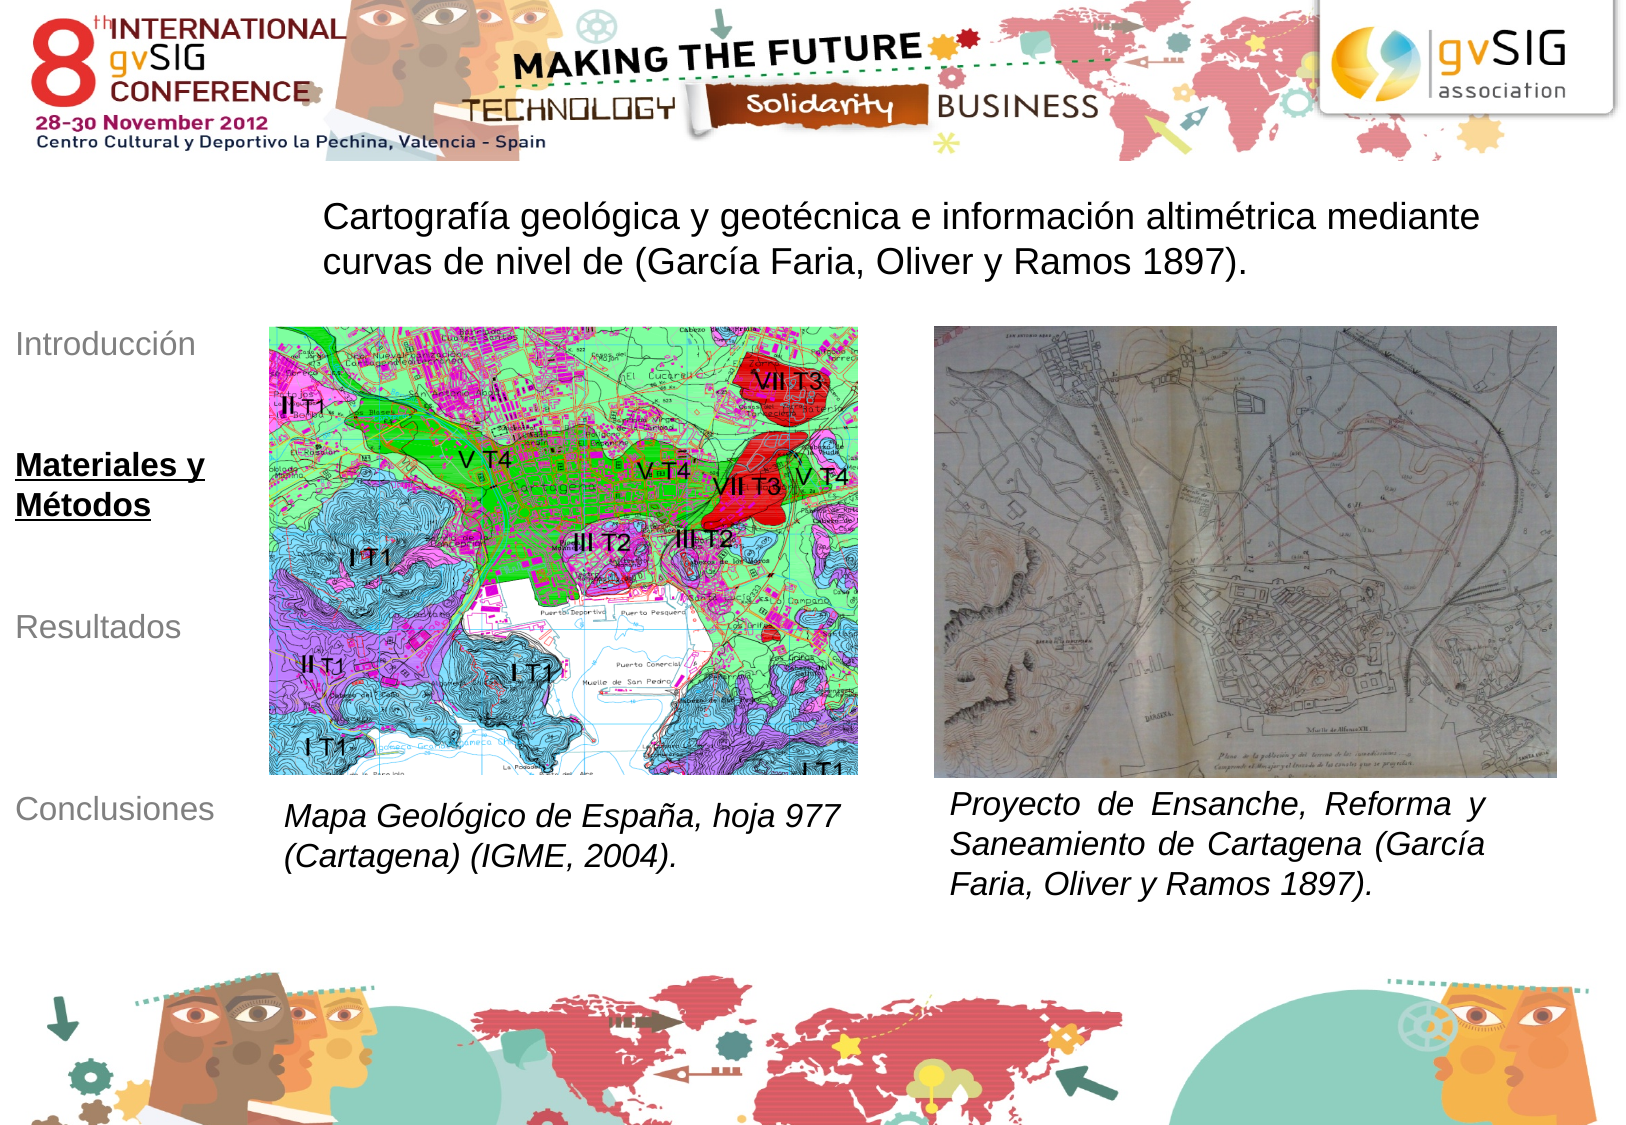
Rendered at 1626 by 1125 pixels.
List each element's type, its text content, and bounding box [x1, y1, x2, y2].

text_box Introducción Materiales y Métodos Resultados Conclusiones [0, 314, 257, 835]
picture [0, 968, 1626, 1125]
text_box Mapa Geológico de España, hoja 977 (Cartagena) (IGME, 2004). [268, 786, 858, 882]
picture [0, 0, 1625, 161]
text_box Cartografía geológica y geotécnica e información altimétrica mediante curvas de nivel de (García Faria, Oliver y Ramos 1897). [308, 184, 1549, 289]
picture [934, 326, 1557, 774]
text_box Proyecto de Ensanche, Reforma y Saneamiento de Cartagena (García Faria, Oliver y Ramos 1897). [934, 774, 1575, 957]
picture [269, 326, 858, 775]
